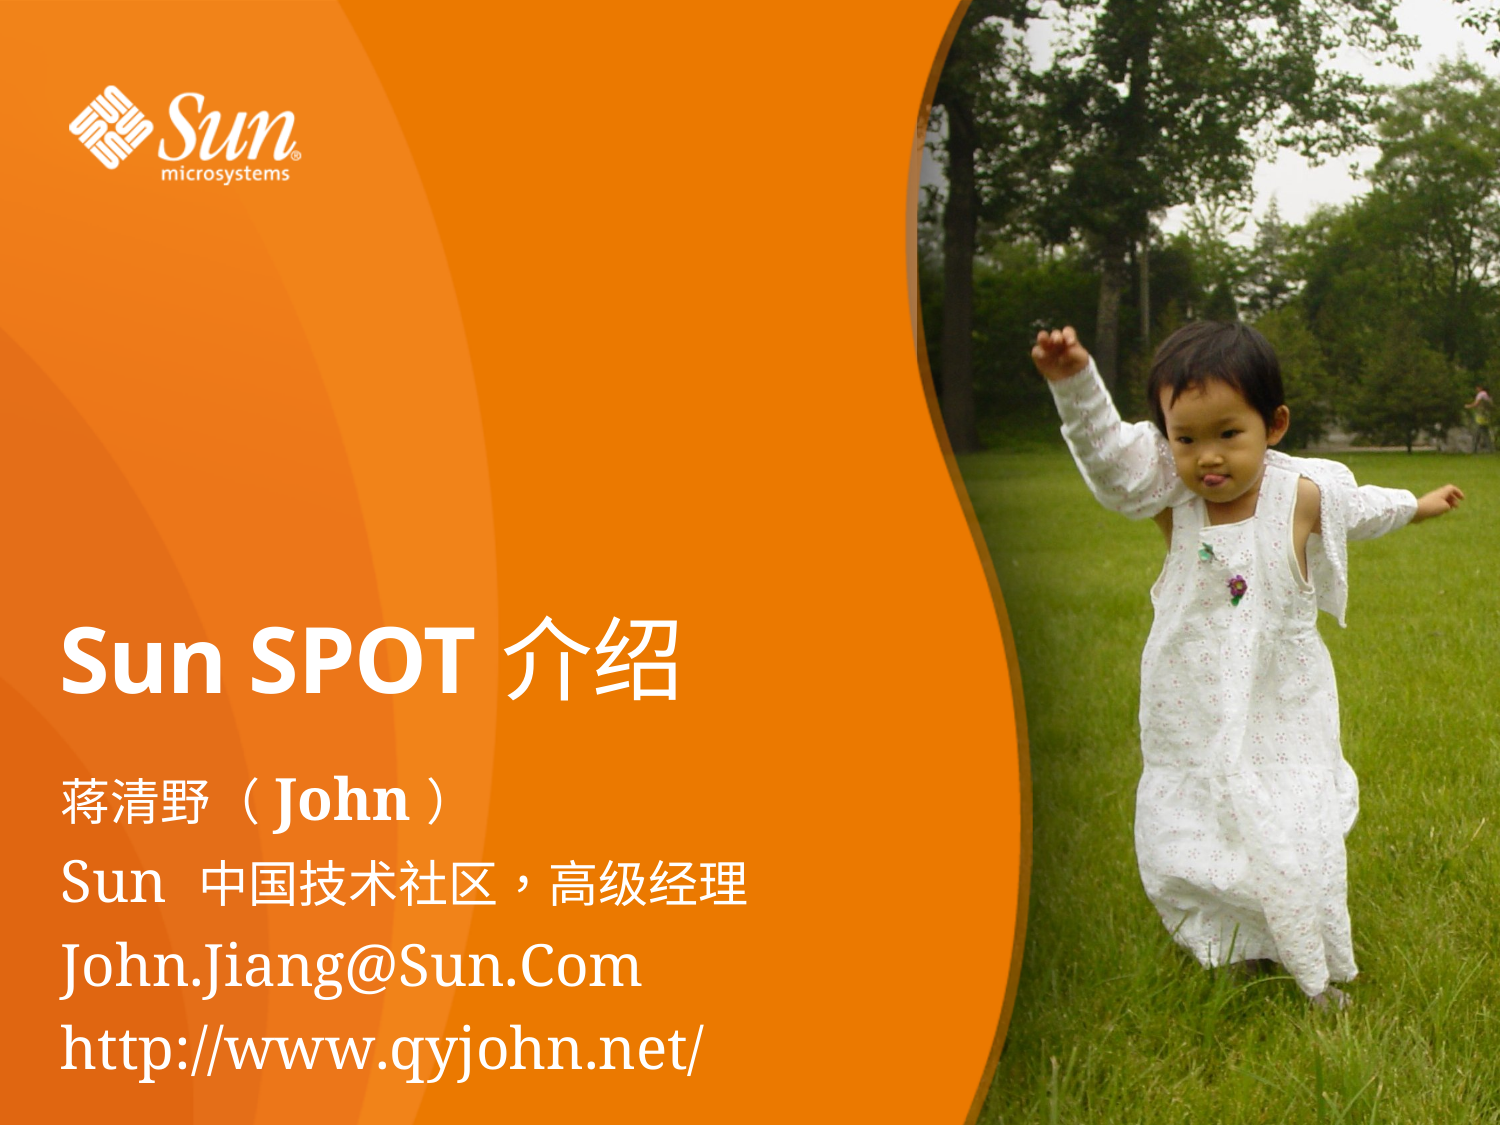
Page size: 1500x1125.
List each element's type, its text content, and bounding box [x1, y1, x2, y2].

list 蒋清野（John） Sun 中国技术社区，高级经理 John.Jiang@Sun.Com http://www.qyjohn.net/ [60, 766, 1051, 1049]
picture [0, 0, 1500, 1125]
title Sun SPOT介绍 [59, 470, 1034, 716]
